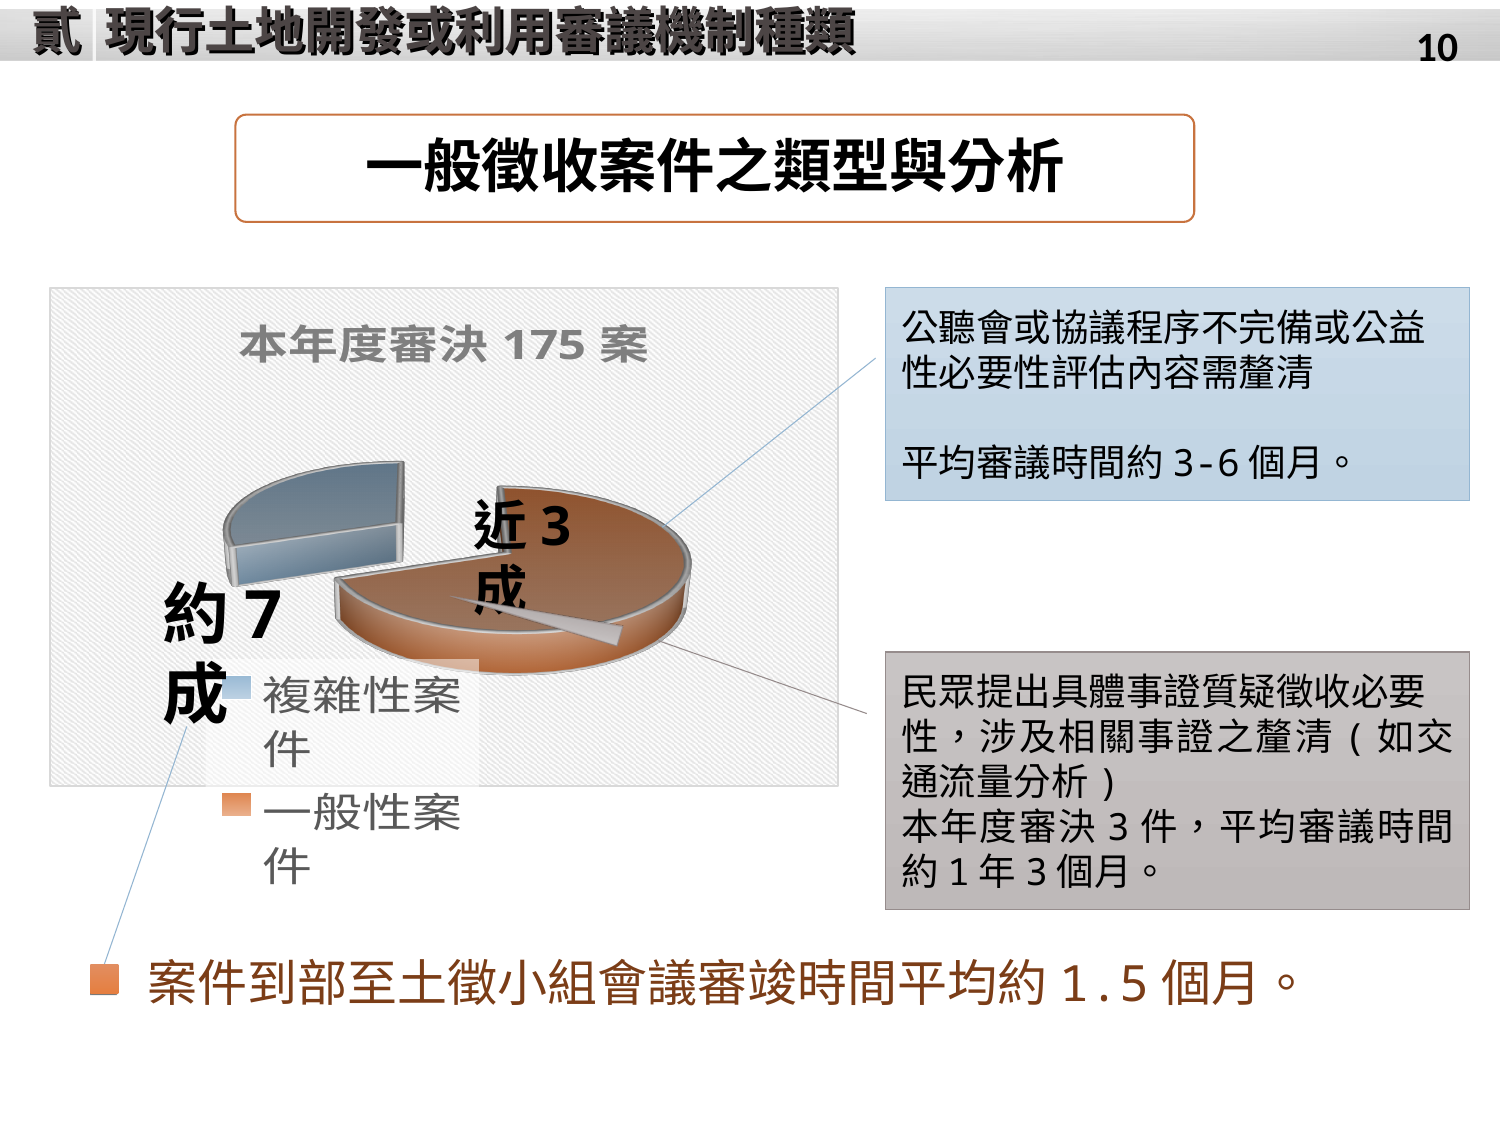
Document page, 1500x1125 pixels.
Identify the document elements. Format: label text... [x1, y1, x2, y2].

text_box 貳 [16, 0, 90, 65]
text_box 一般徵收案件之類型與分析 [238, 117, 1192, 219]
text_box 公聽會或協議程序不完備或公益性必要性評估內容需釐清 平均審議時間約3-6個月。 [886, 287, 1469, 501]
text_box 民眾提出具體事證質疑徵收必要性，涉及相關事證之釐清(如交通流量分析) 本年度審決3件，平均審議時間約1年3個月。 [886, 652, 1469, 910]
text_box 近3成 [458, 483, 632, 565]
text_box 案件到部至土徵小組會議審竣時間平均約1.5個月。 [103, 938, 1302, 1019]
picture [449, 595, 624, 647]
text_box 約7成 [147, 564, 376, 661]
text_box [90, 964, 118, 993]
text_box 現行土地開發或利用審議機制種類 [90, 0, 1341, 65]
chart [49, 287, 839, 902]
text_box 10 [1379, 12, 1495, 64]
